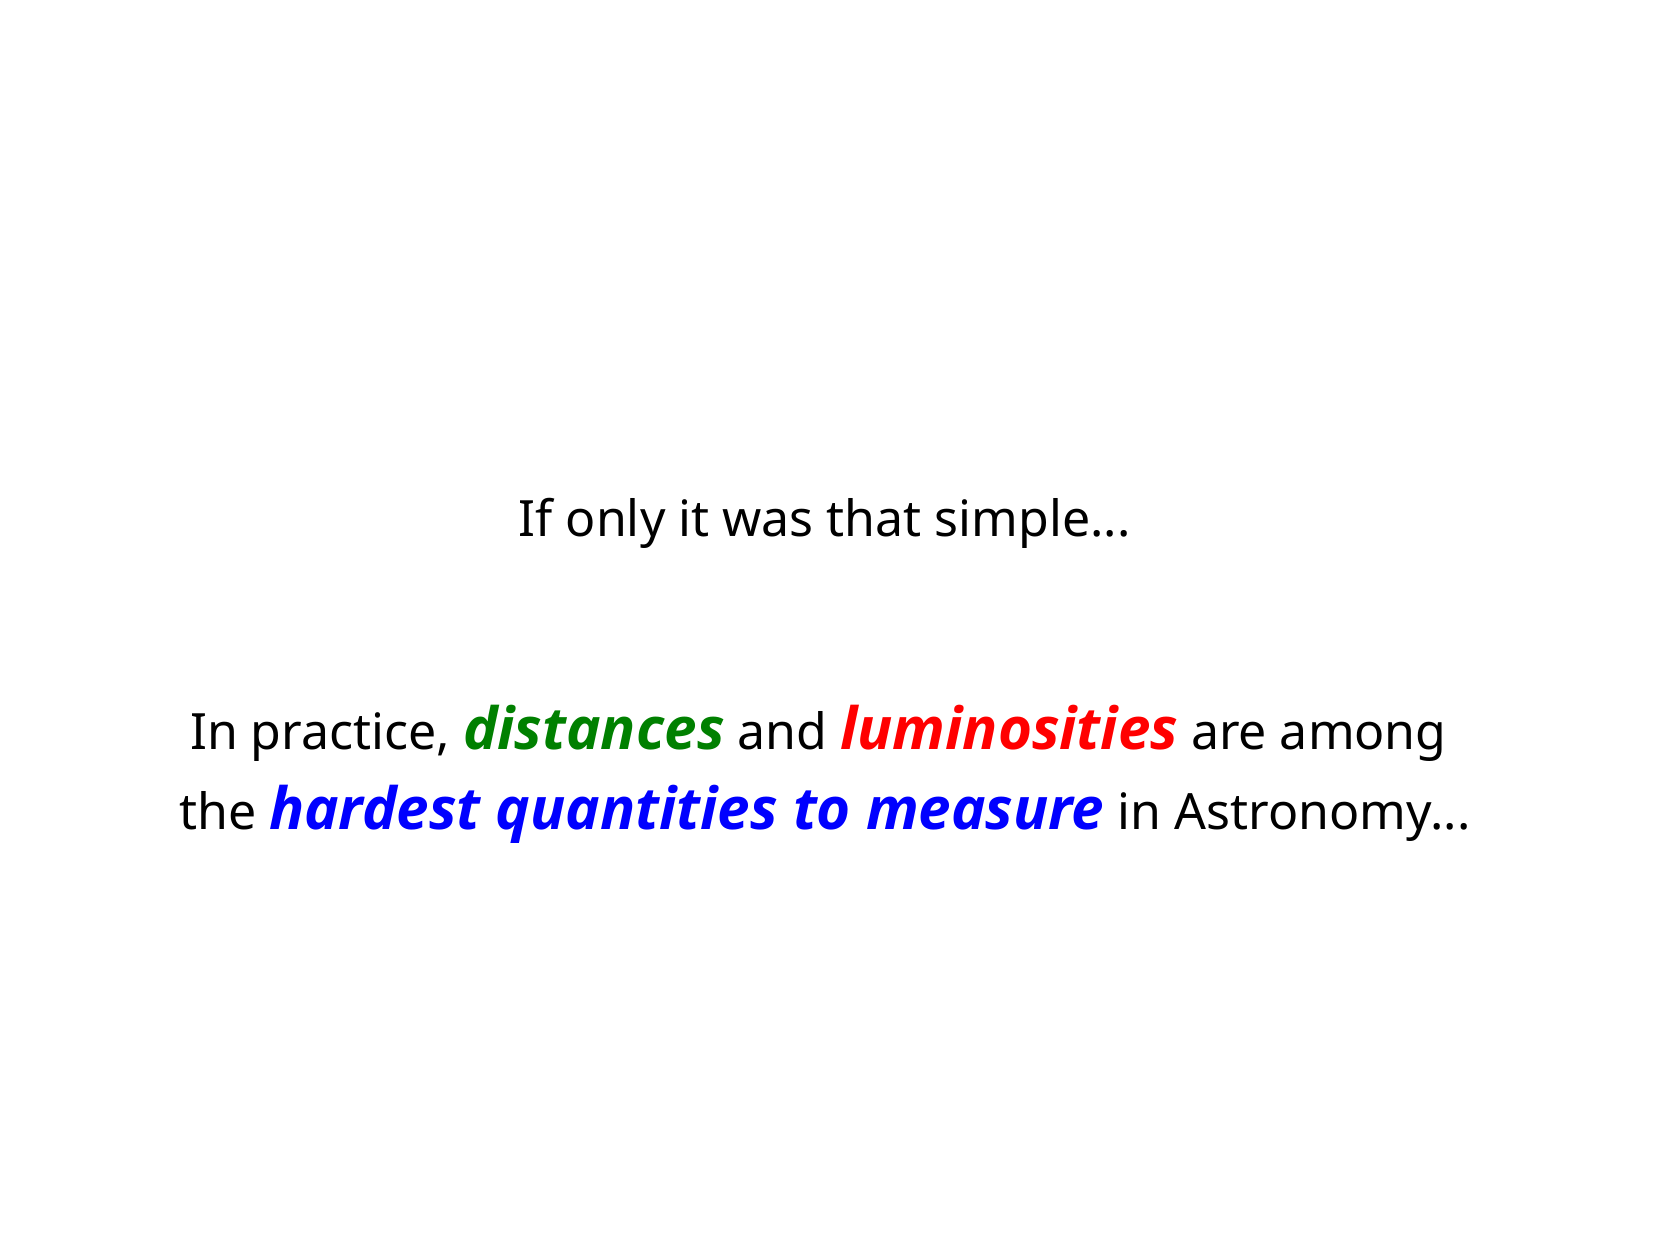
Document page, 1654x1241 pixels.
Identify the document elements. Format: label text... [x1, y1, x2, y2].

text_box If only it was that simple... In practice, distances and luminosities are among the hardest quantities to measure in Astronomy... [150, 475, 1501, 862]
